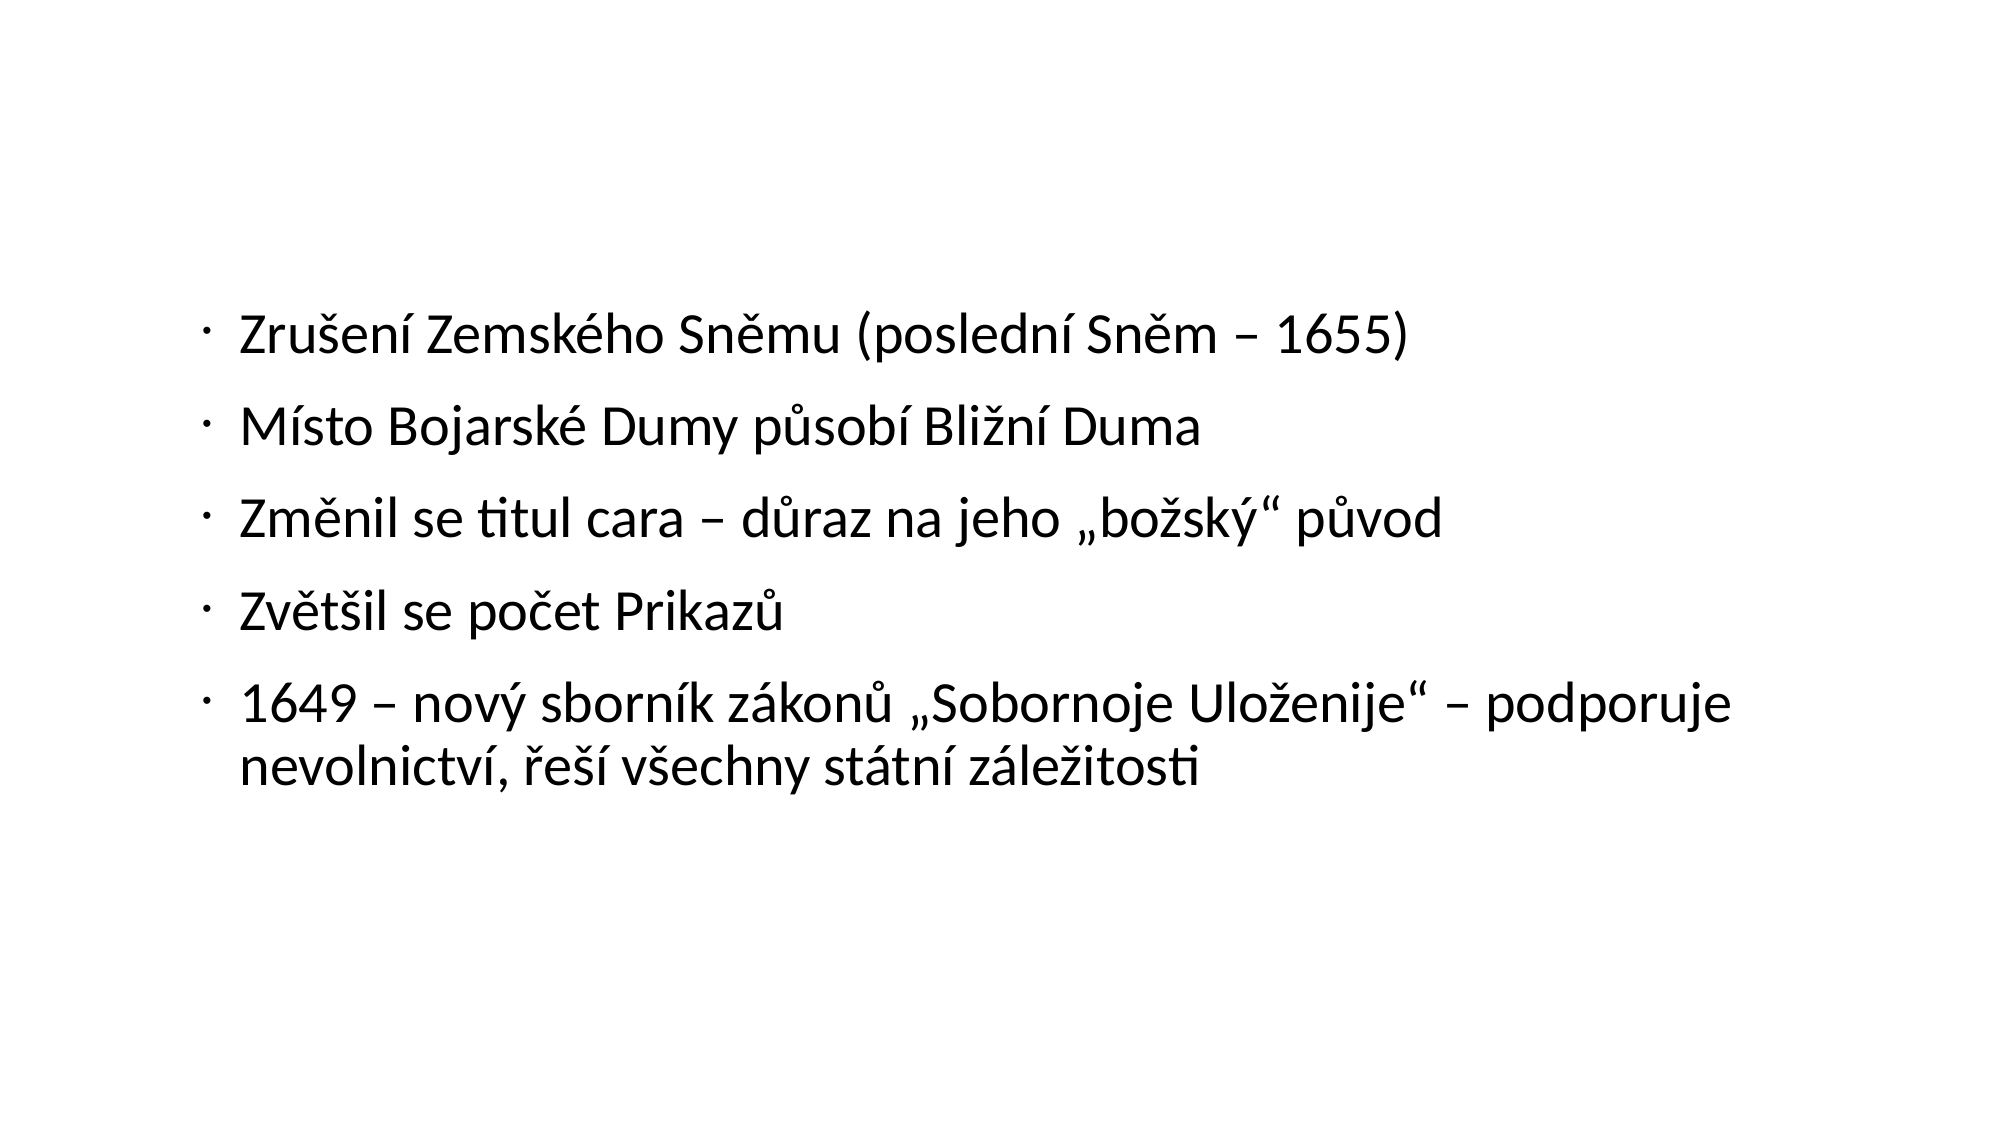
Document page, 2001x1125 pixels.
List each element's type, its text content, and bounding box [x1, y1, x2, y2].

list Zrušení Zemského Sněmu (poslední Sněm – 1655) Místo Bojarské Dumy působí Bližní Duma Změnil se titul cara – důraz na jeho „božský“ původ Zvětšil se počet Prikazů 1649 – nový sborník zákonů „Sobornoje Uloženije“ – podporuje nevolnictví, řeší všechny státní záležitosti [187, 295, 1913, 1010]
